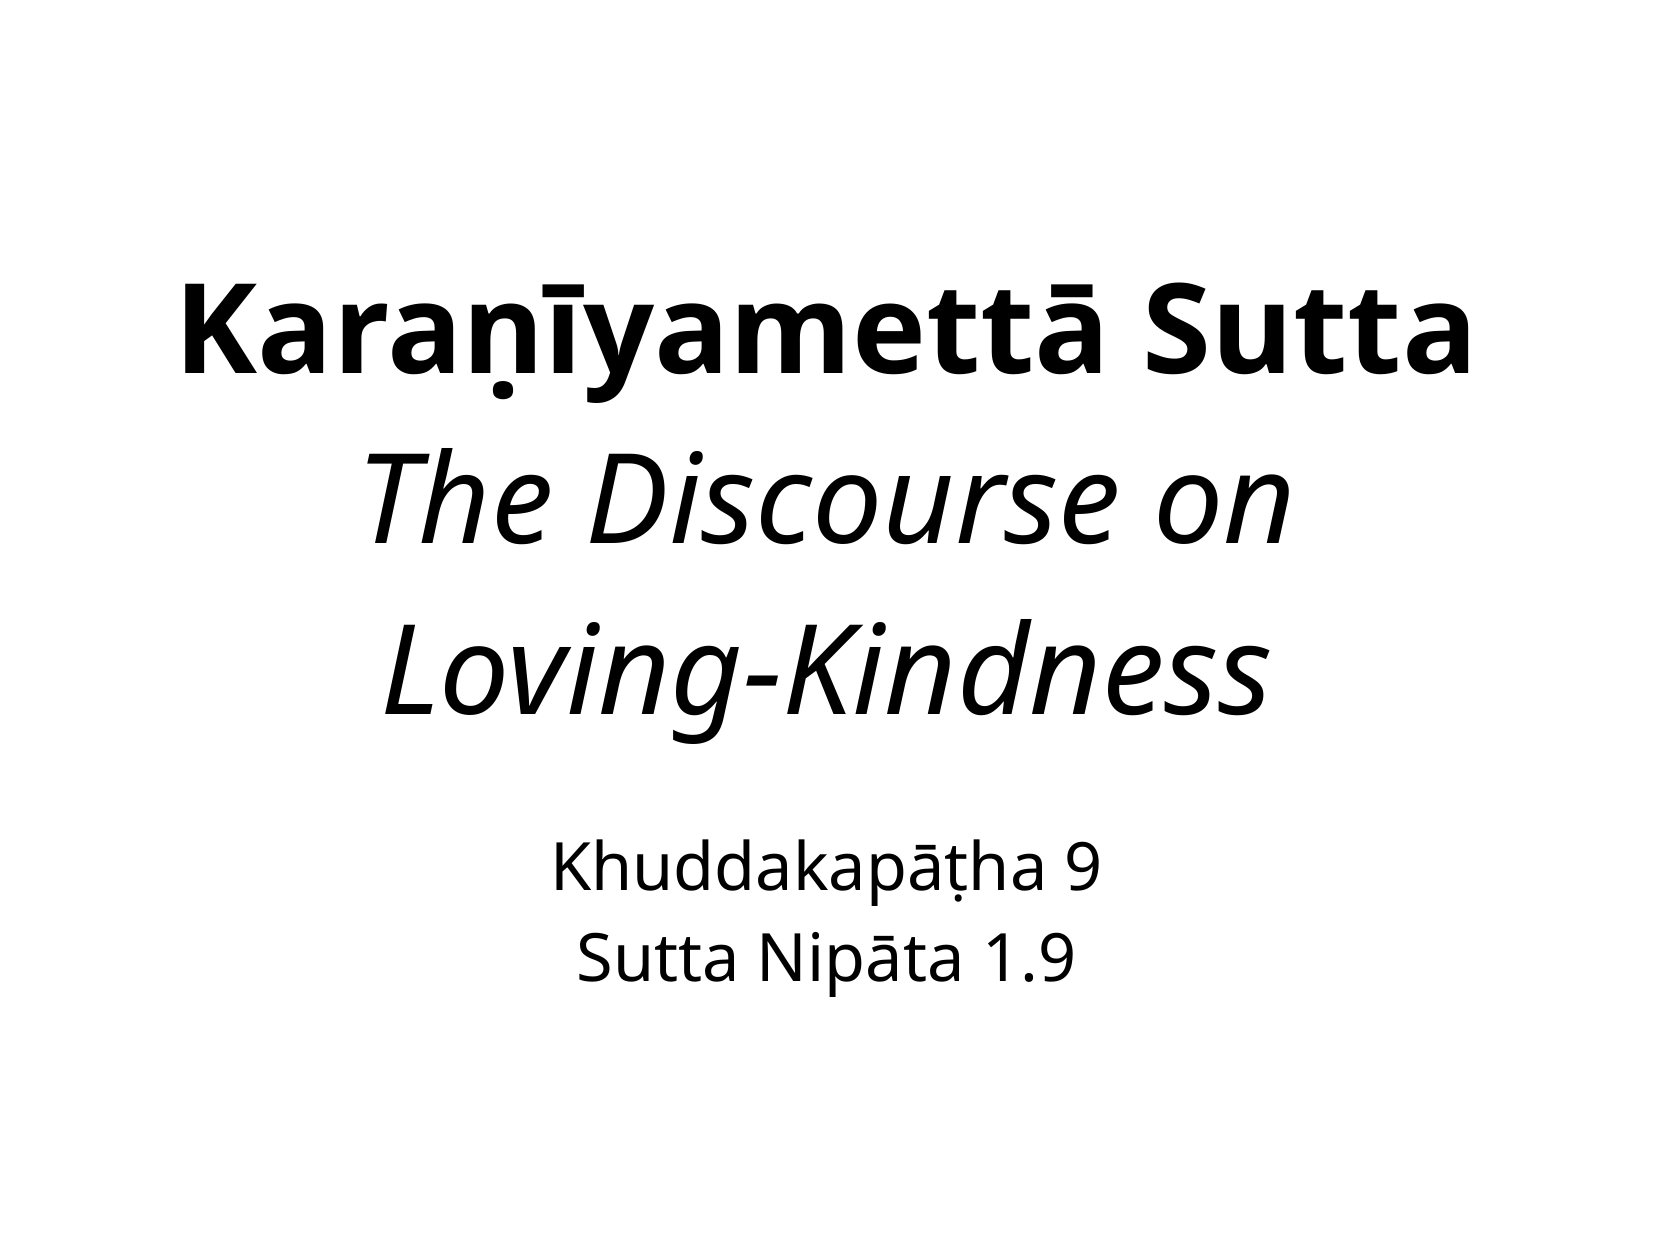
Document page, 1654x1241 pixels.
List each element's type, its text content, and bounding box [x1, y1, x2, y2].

title Karaṇīyamettā Sutta The Discourse on Loving-Kindness Khuddakapāṭha 9 Sutta Nipāta 1.9 [82, 172, 1571, 1068]
